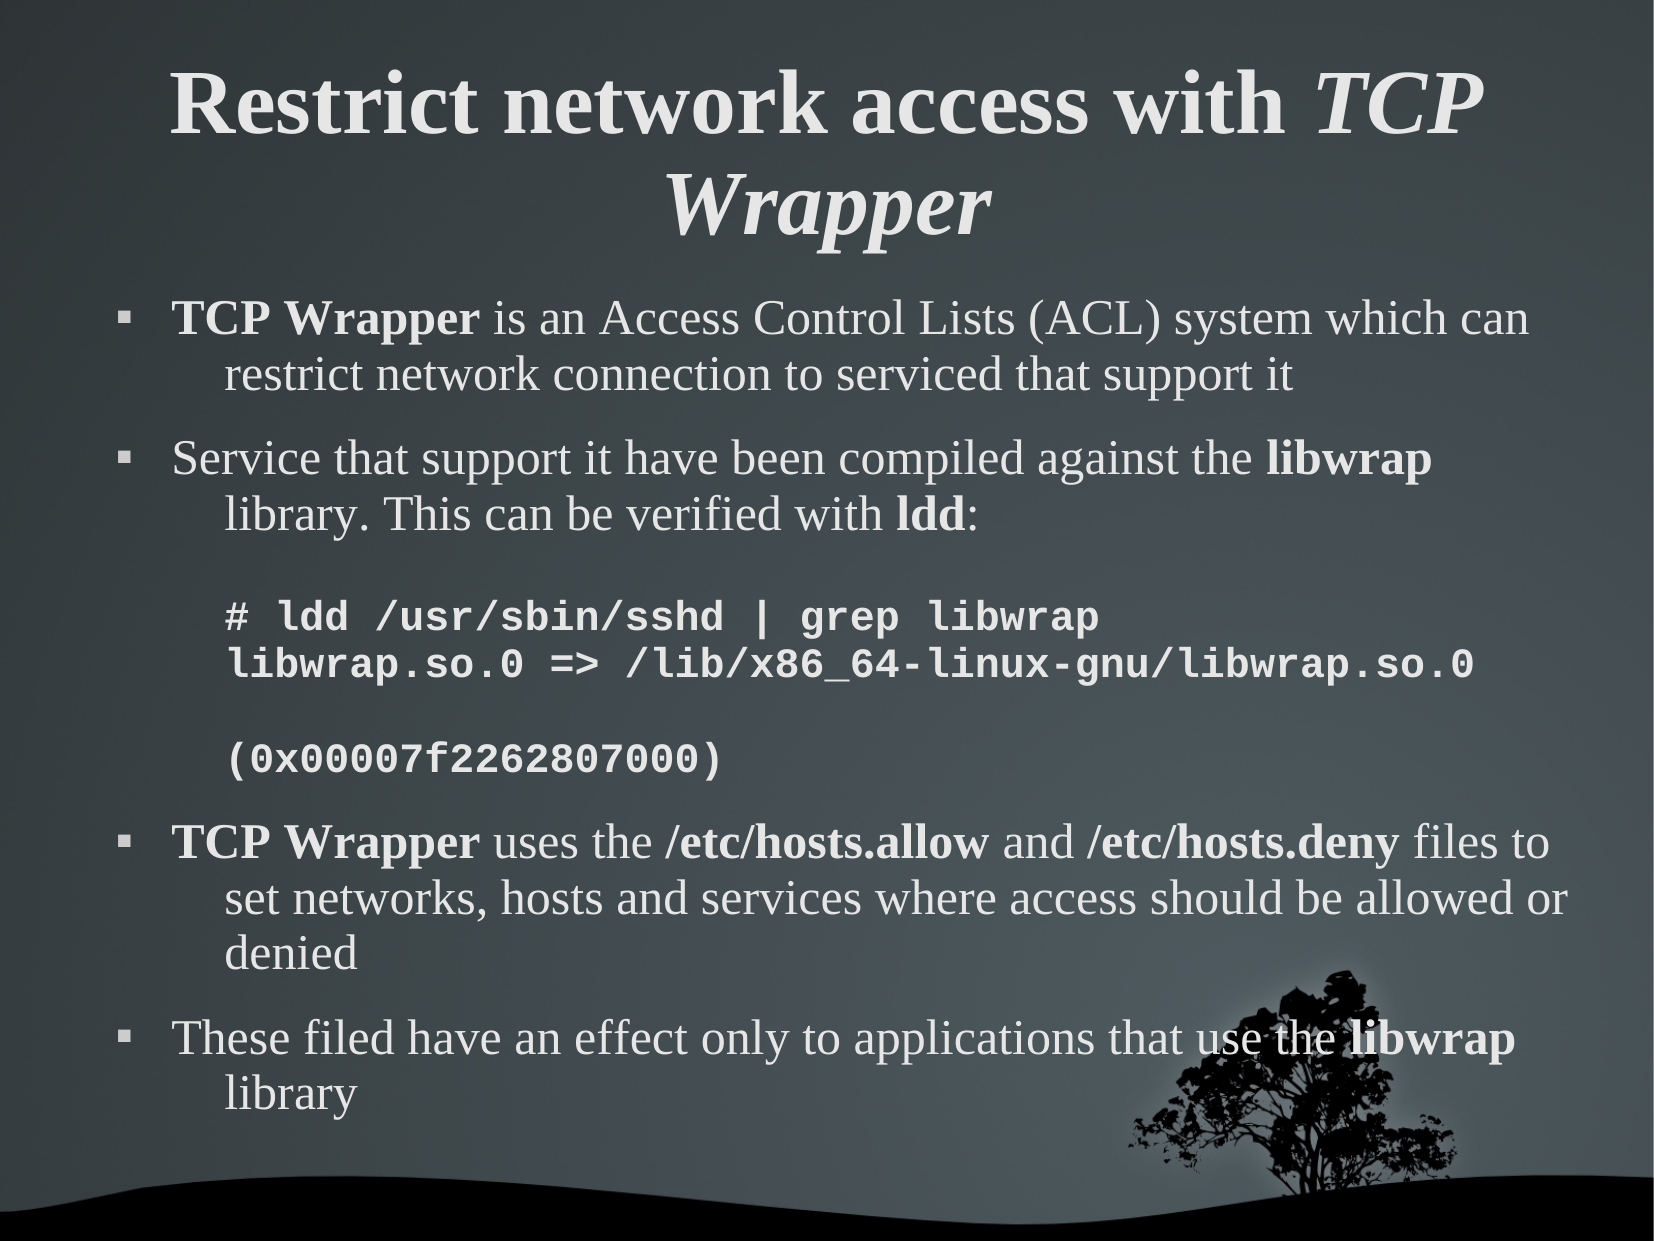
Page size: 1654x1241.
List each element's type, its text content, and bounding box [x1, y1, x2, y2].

title Restrict network access with TCP Wrapper [82, 33, 1571, 273]
picture [0, 0, 1654, 1241]
list TCP Wrapper is an Access Control Lists (ACL) system which can restrict network connection to serviced that support it Service that support it have been compiled against the libwrap library. This can be verified with ldd: # ldd /usr/sbin/sshd | grep libwrap libwrap.so.0 => /lib/x86_64-linux-gnu/libwrap.so.0 (0x00007f2262807000) TCP Wrapper uses the /etc/hosts.allow and /etc/hosts.deny files to set networks, hosts and services where access should be allowed or denied These filed have an effect only to applications that use the libwrap library [82, 290, 1571, 1204]
